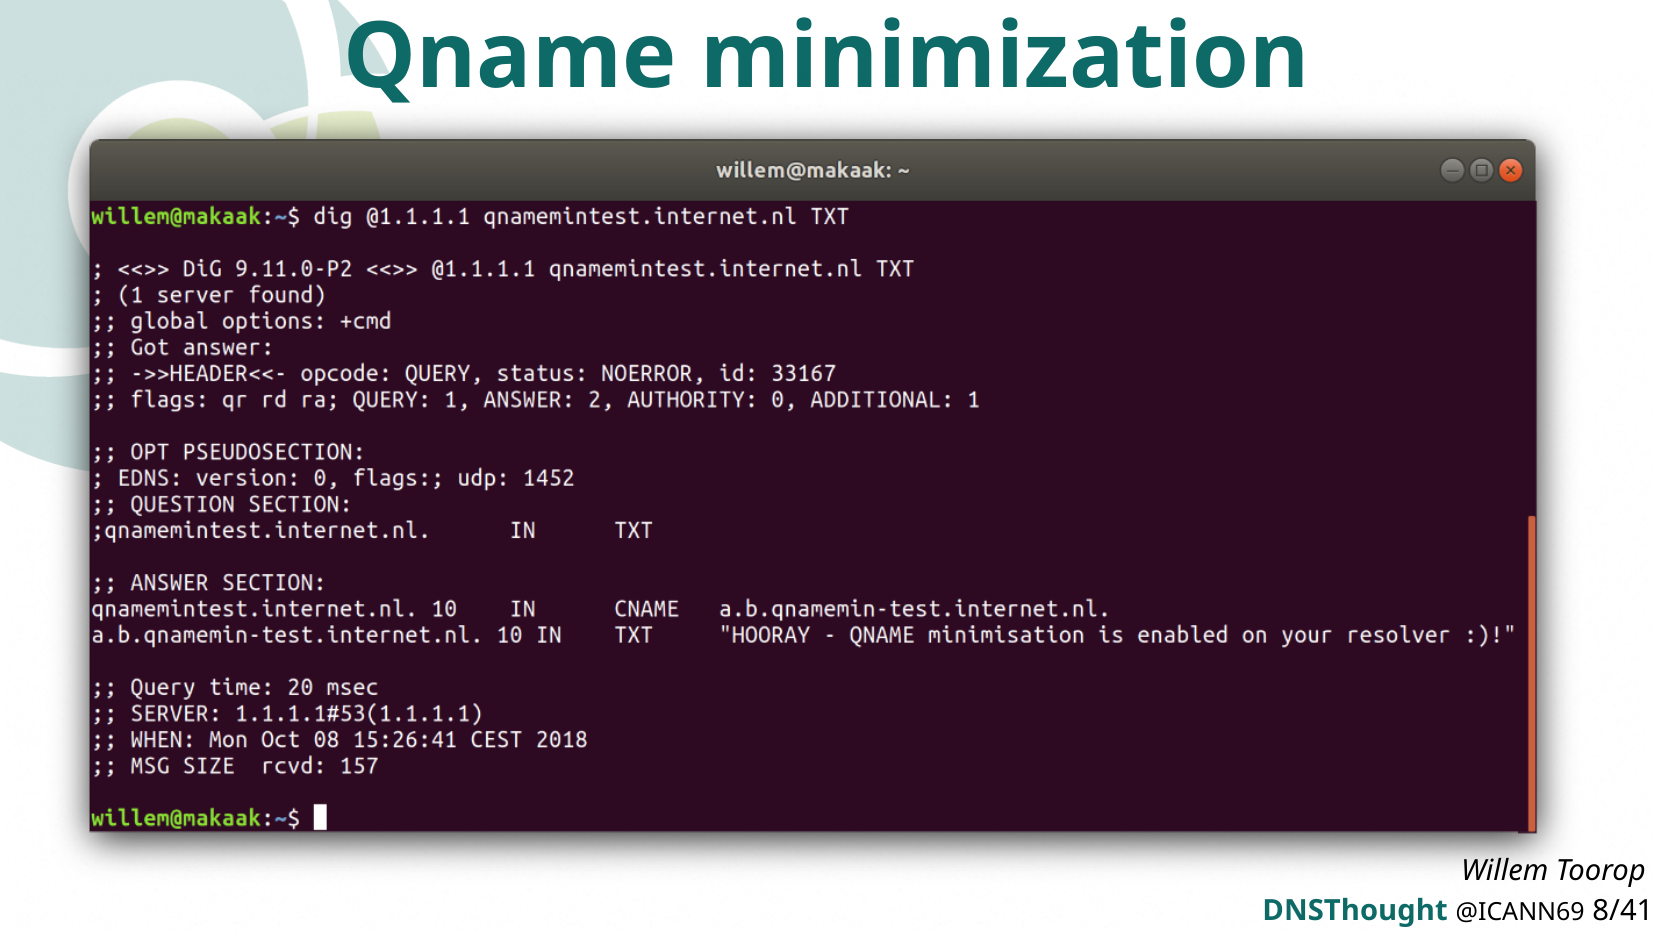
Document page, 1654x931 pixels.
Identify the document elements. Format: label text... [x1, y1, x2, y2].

title Qname minimization [82, 8, 1571, 73]
picture [6, 73, 1654, 931]
